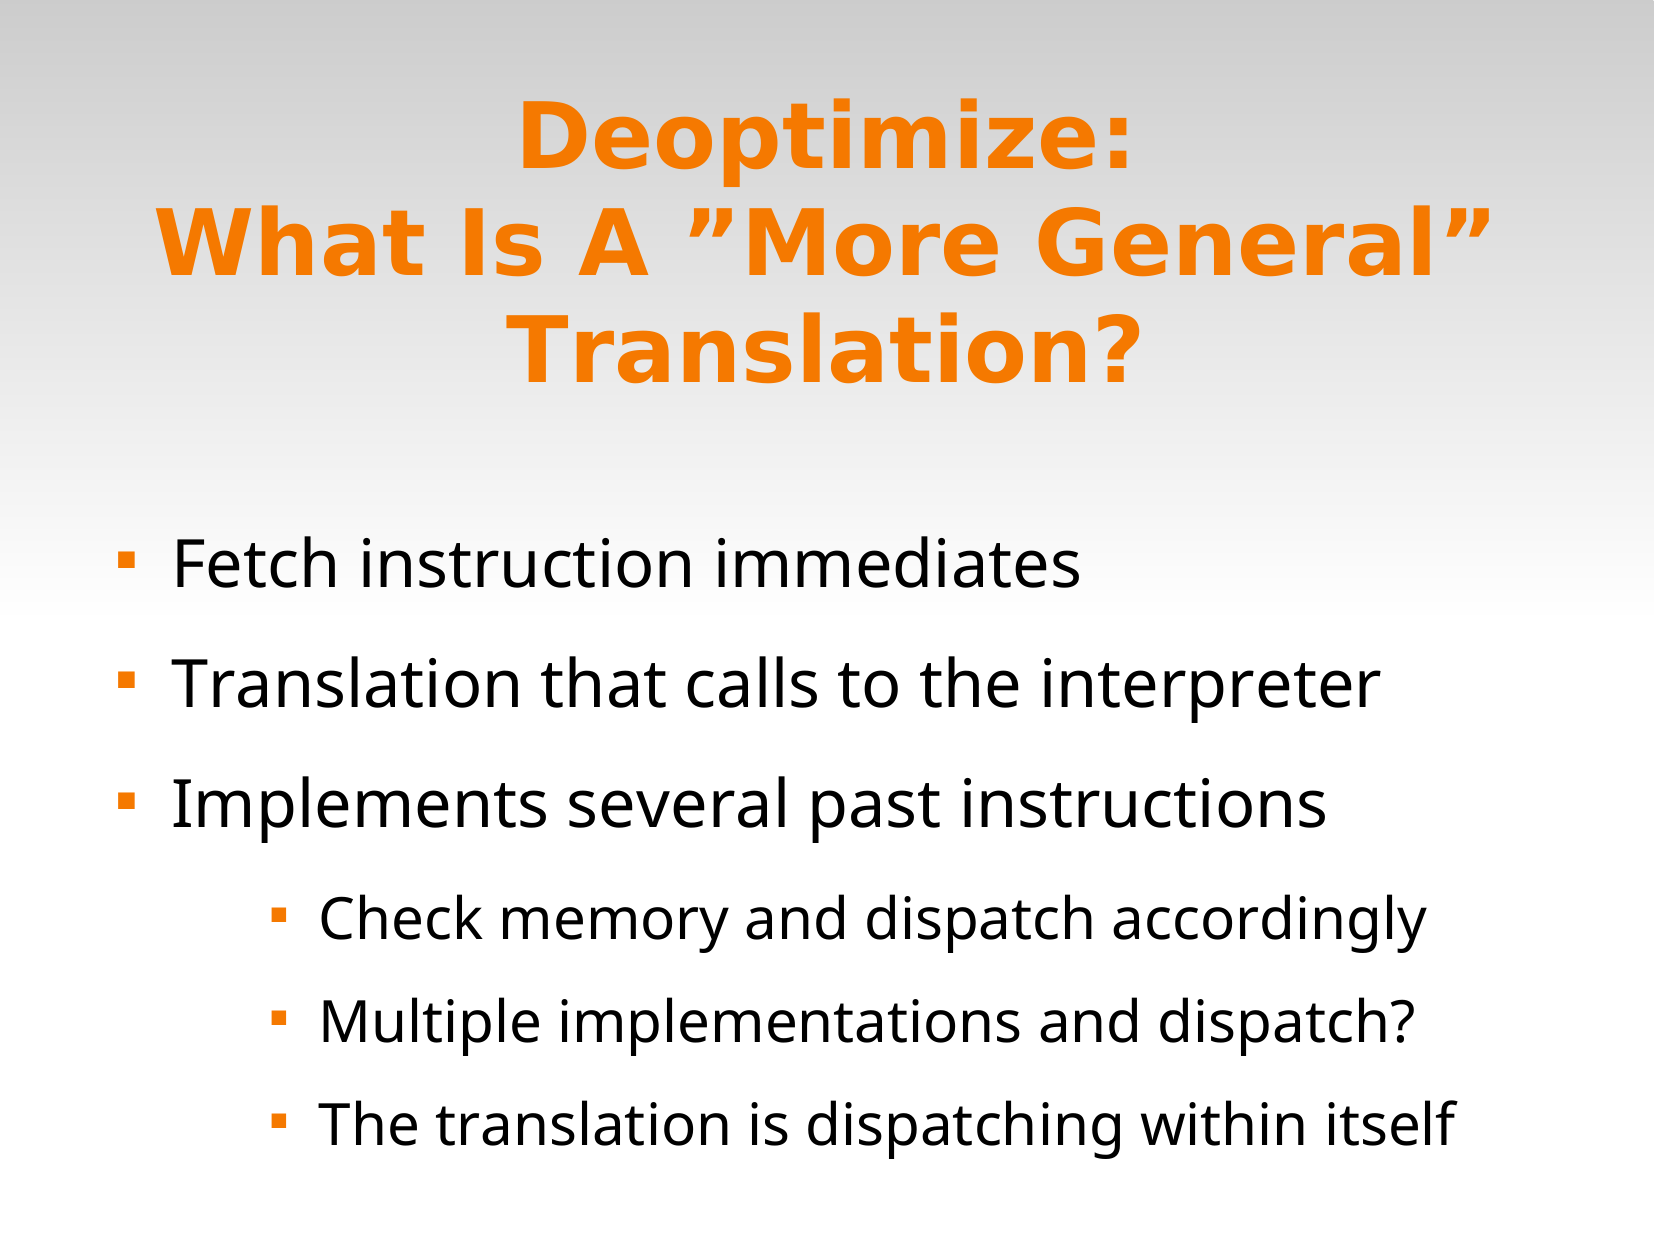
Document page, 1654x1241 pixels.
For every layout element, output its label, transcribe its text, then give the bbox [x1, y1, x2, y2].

title Deoptimize: What Is A ”More General” Translation? [82, 37, 1571, 412]
list Fetch instruction immediates Translation that calls to the interpreter Implements several past instructions Check memory and dispatch accordingly Multiple implementations and dispatch? The translation is dispatching within itself [82, 412, 1571, 1109]
